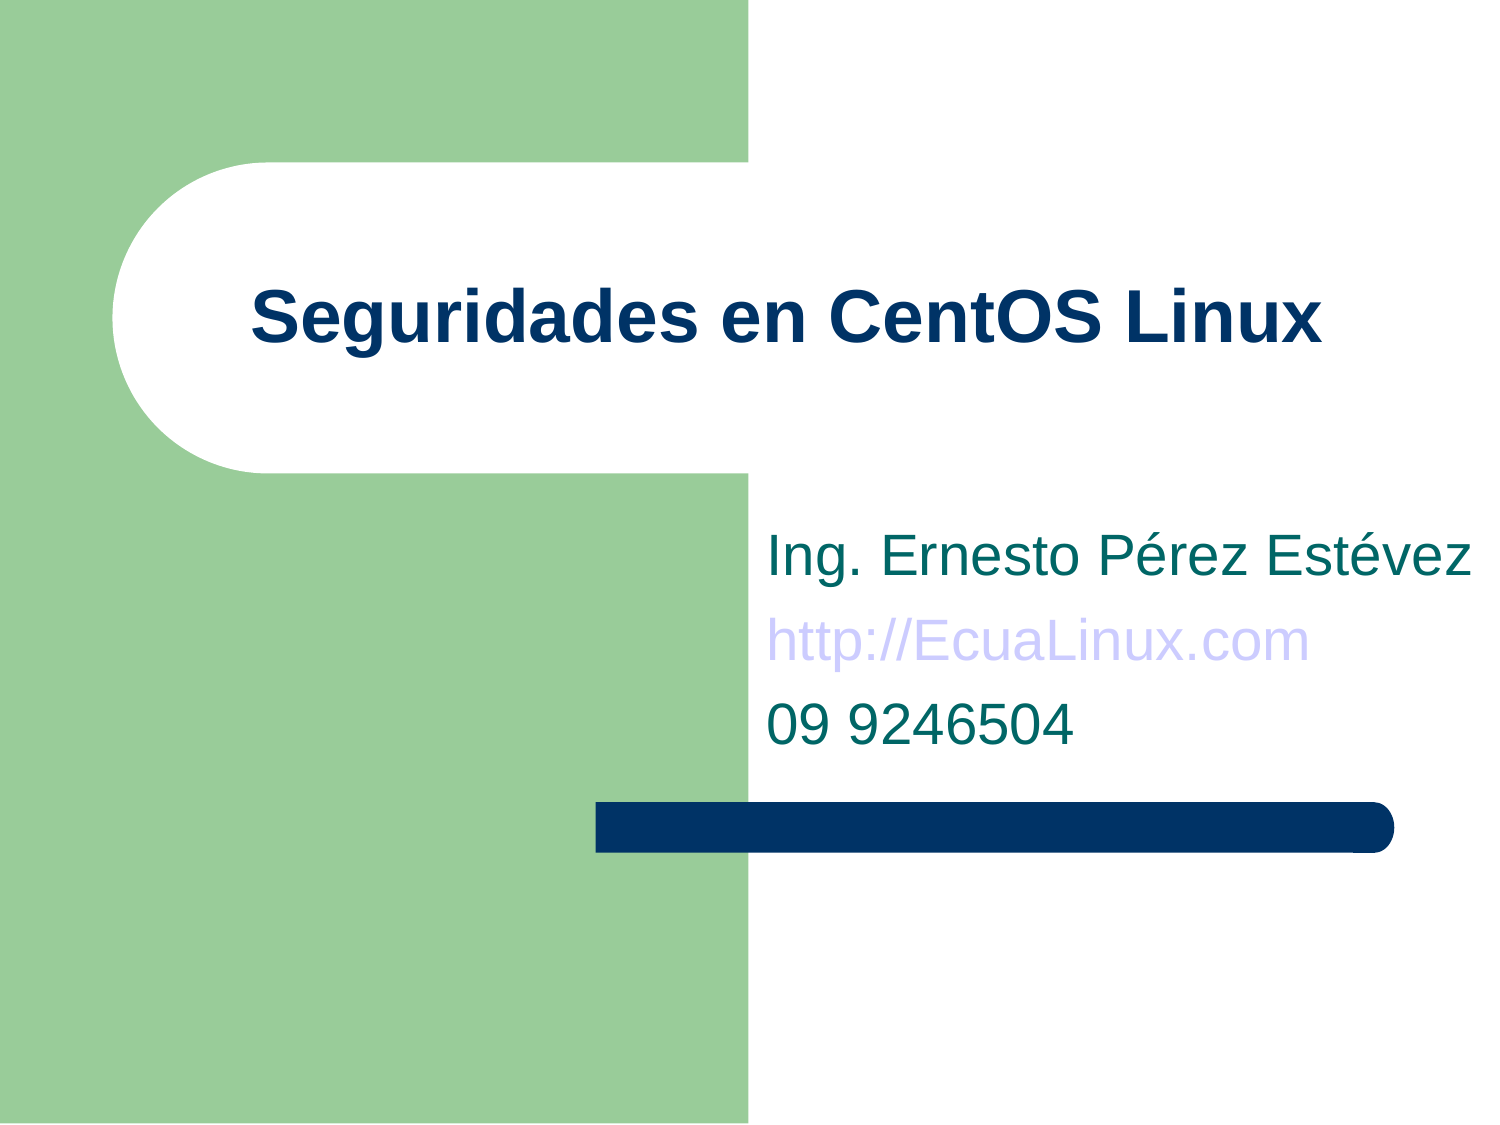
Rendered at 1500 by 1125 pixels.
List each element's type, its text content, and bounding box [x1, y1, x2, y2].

title Seguridades en CentOS Linux [112, 162, 1463, 475]
subtitle Ing. Ernesto Pérez Estévez http://EcuaLinux.com 09 9246504 [765, 487, 1500, 787]
